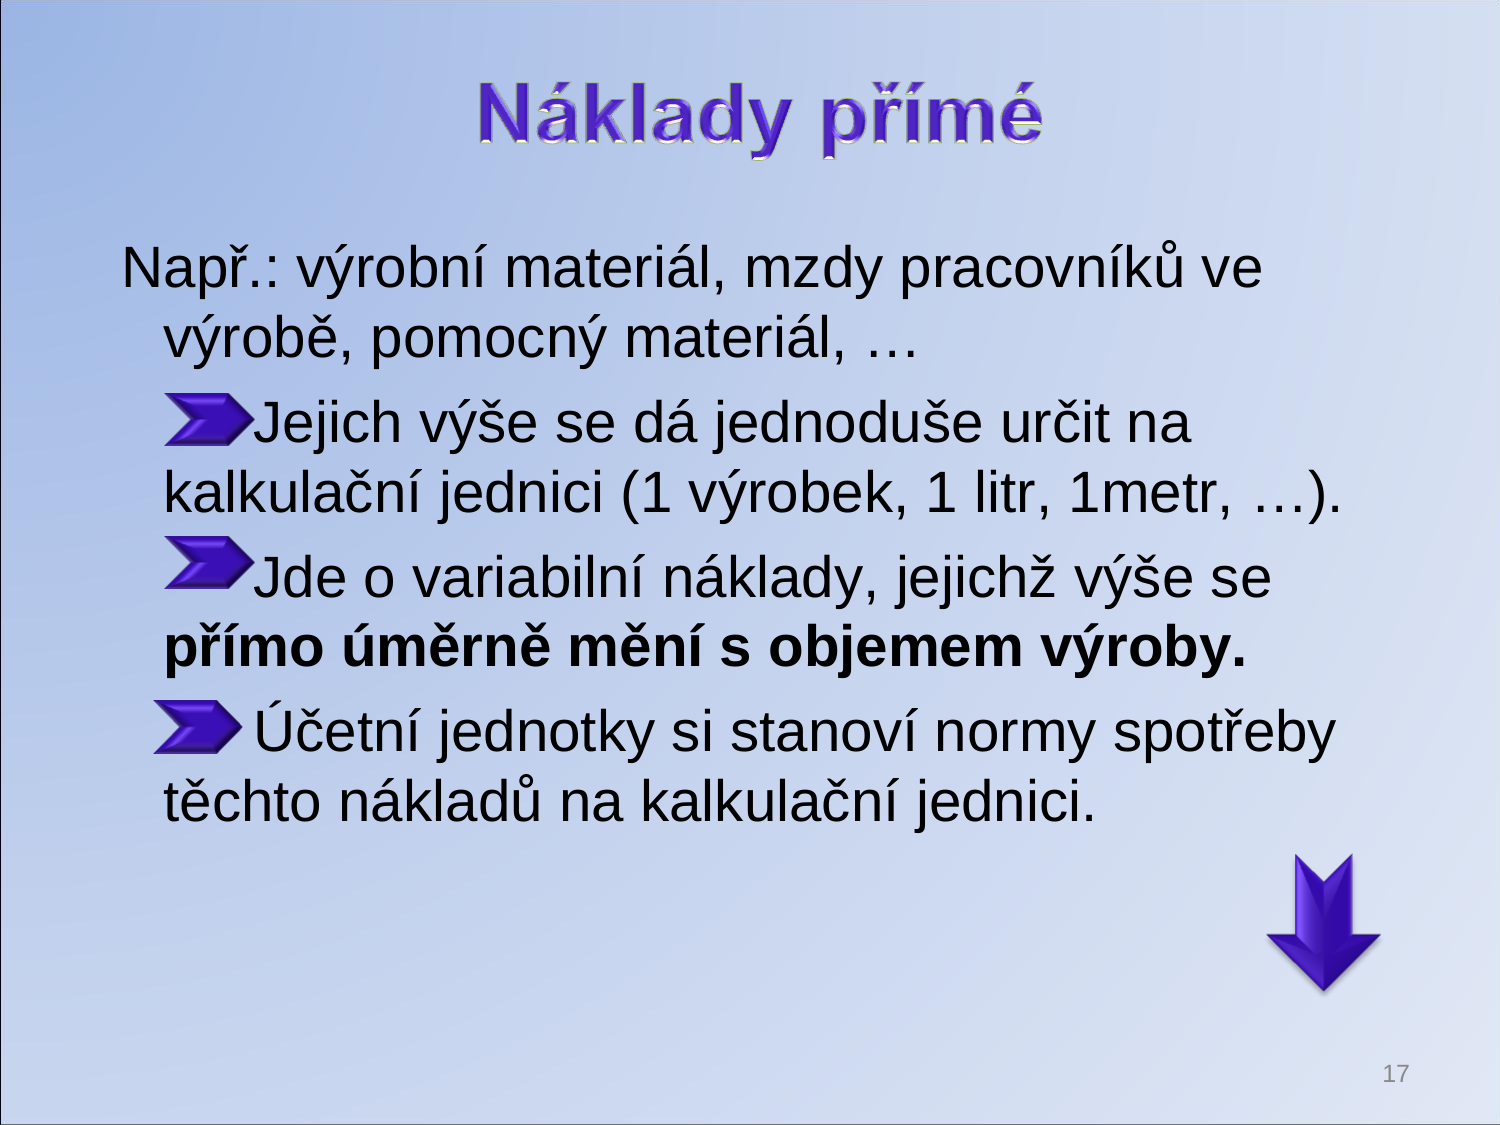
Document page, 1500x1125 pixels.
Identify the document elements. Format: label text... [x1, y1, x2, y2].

picture [0, 0, 1500, 1125]
text_box <číslo> [1074, 1042, 1426, 1103]
list Např.: výrobní materiál, mzdy pracovníků ve výrobě, pomocný materiál, … Jejich výše se dá jednoduše určit na kalkulační jednici (1 výrobek, 1 litr, 1metr, …). Jde o variabilní náklady, jejichž výše se přímo úměrně mění s objemem výroby. Účetní jednotky si stanoví normy spotřeby těchto nákladů na kalkulační jednici. [88, 172, 1439, 994]
